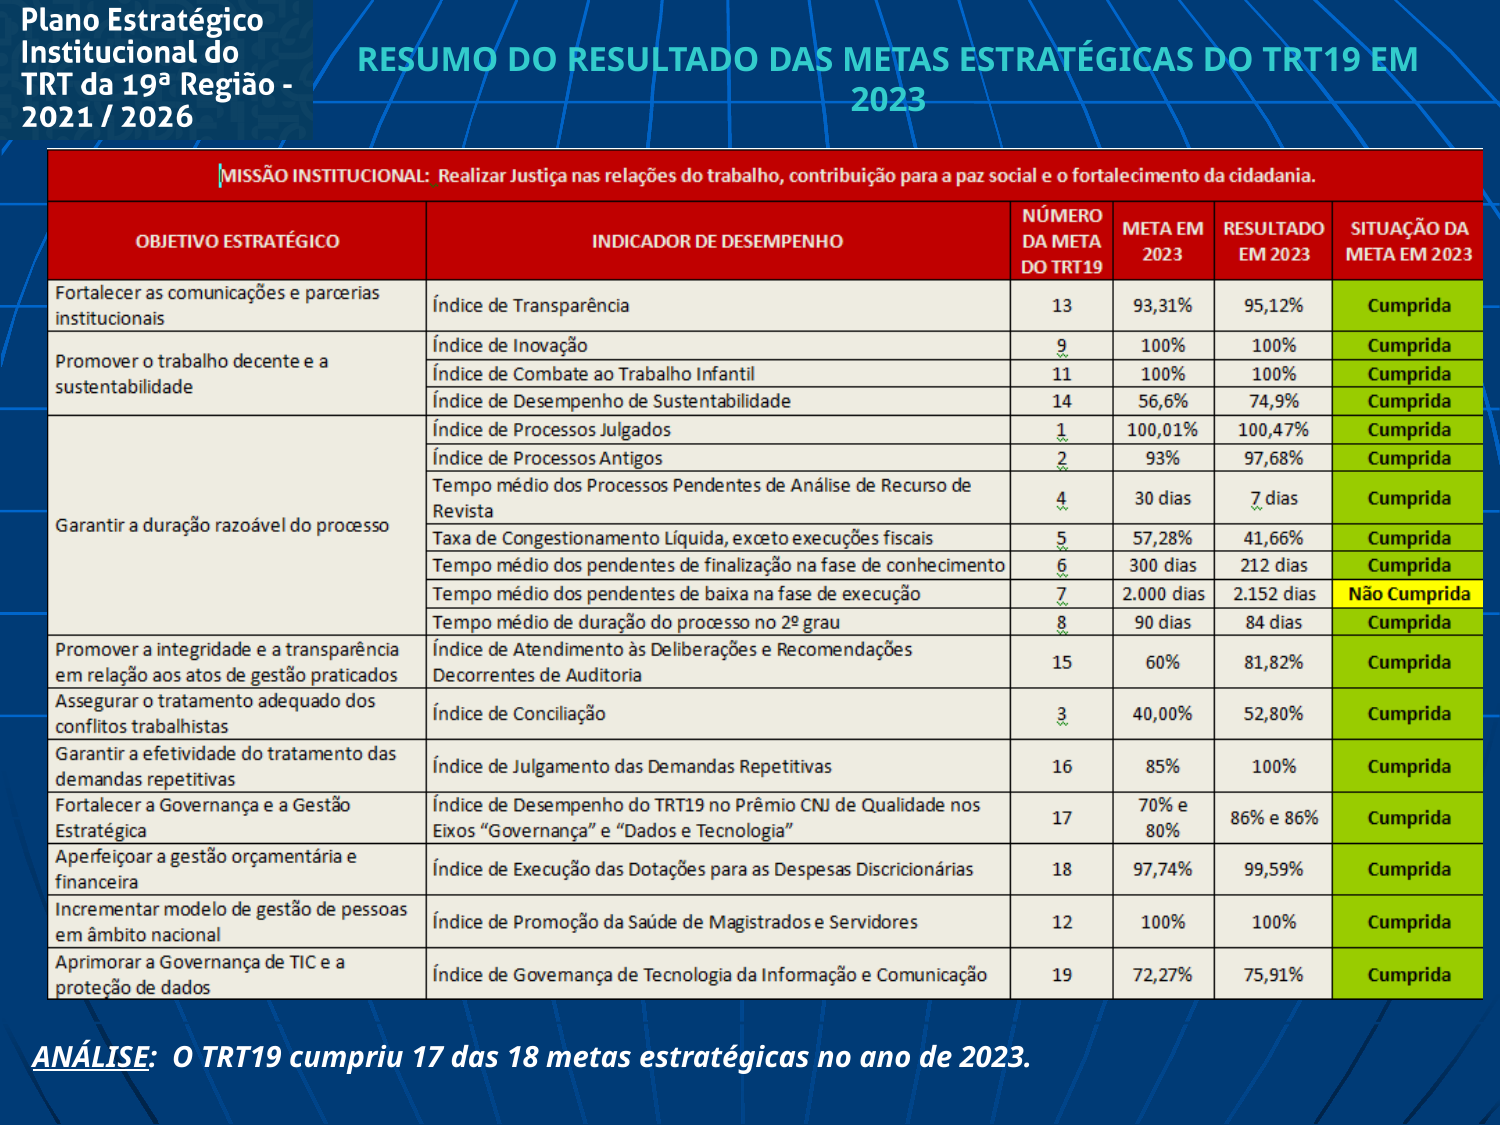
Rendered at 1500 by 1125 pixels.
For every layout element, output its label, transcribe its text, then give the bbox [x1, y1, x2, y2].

picture [47, 148, 1483, 1000]
text_box ANÁLISE: O TRT19 cumpriu 17 das 18 metas estratégicas no ano de 2023. [17, 1030, 1424, 1125]
text_box RESUMO DO RESULTADO DAS METAS ESTRATÉGICAS DO TRT19 EM 2023 [336, 30, 1441, 126]
picture [0, 0, 313, 140]
